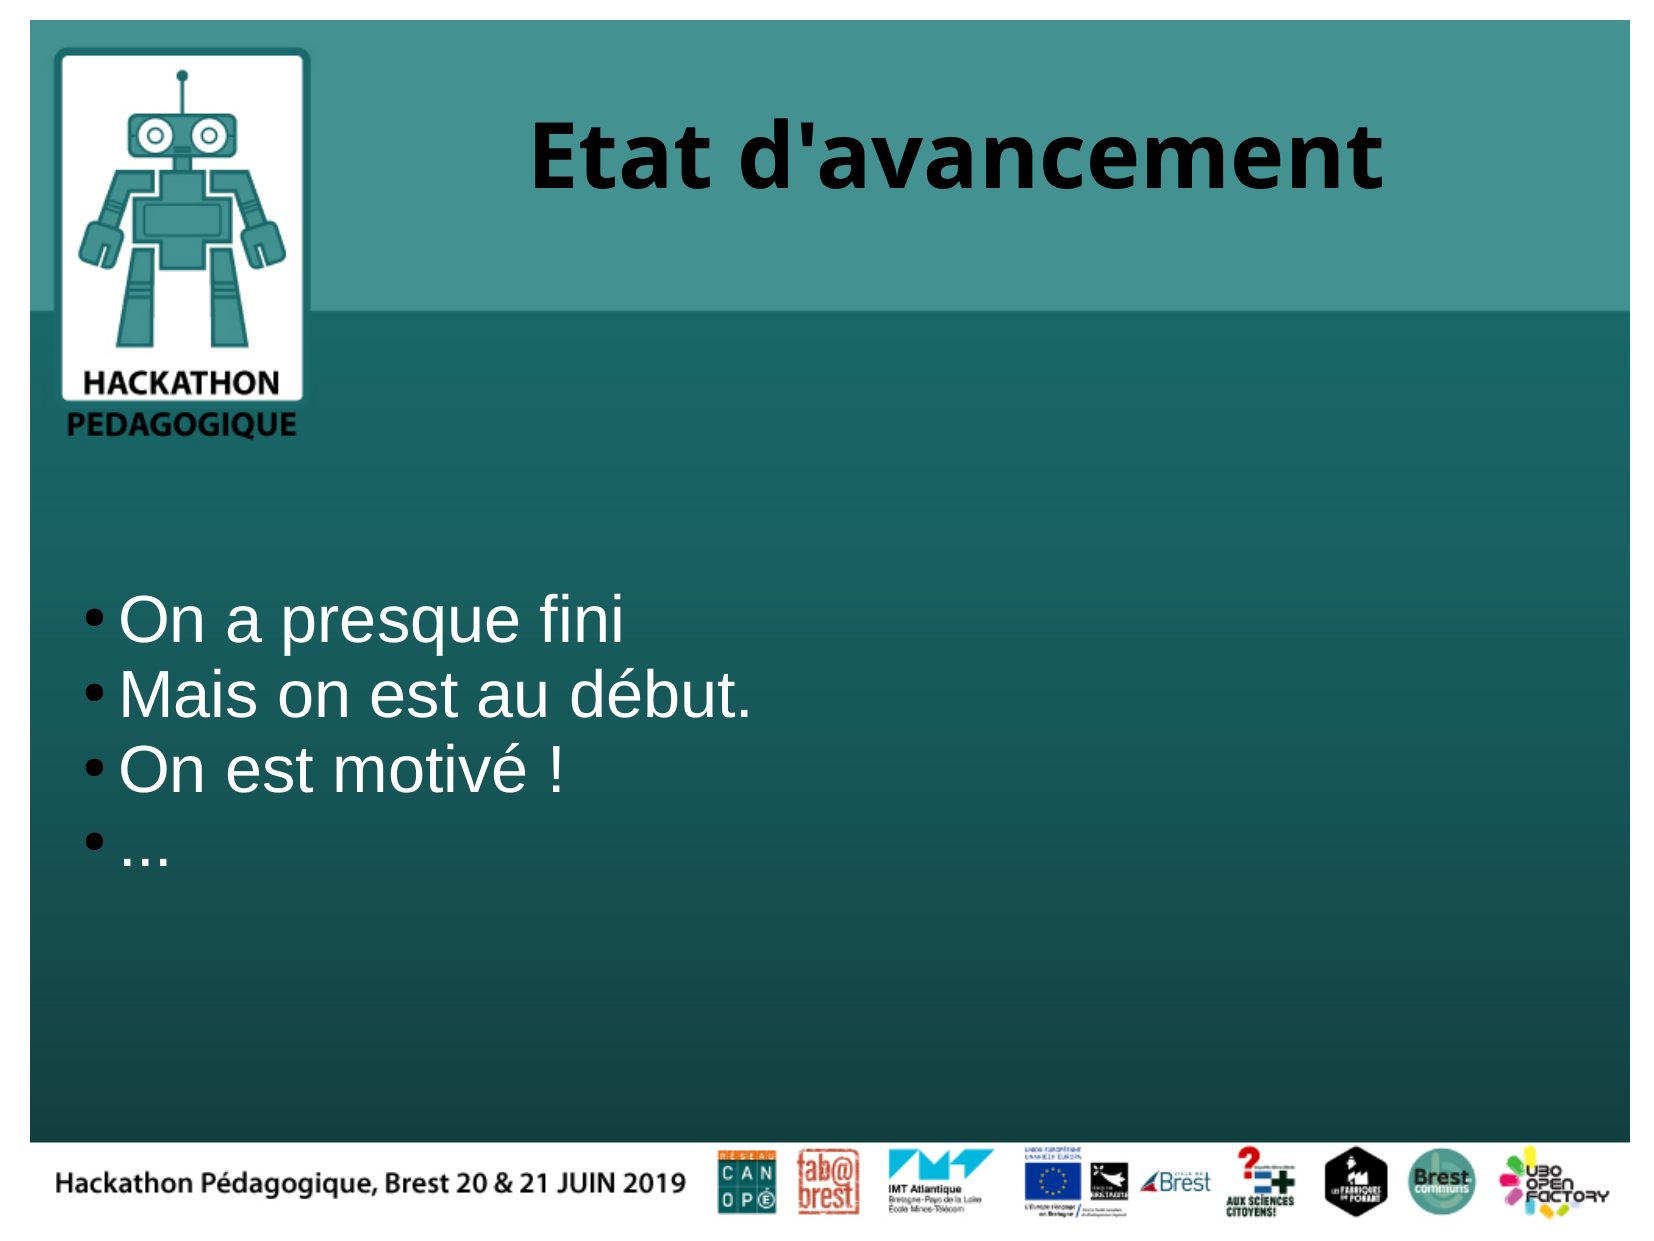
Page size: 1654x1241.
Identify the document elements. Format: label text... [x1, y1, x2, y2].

picture [30, 20, 1630, 1221]
title Etat d'avancement [342, 49, 1571, 257]
subtitle On a presque fini Mais on est au début. On est motivé ! ... [82, 354, 1571, 1109]
